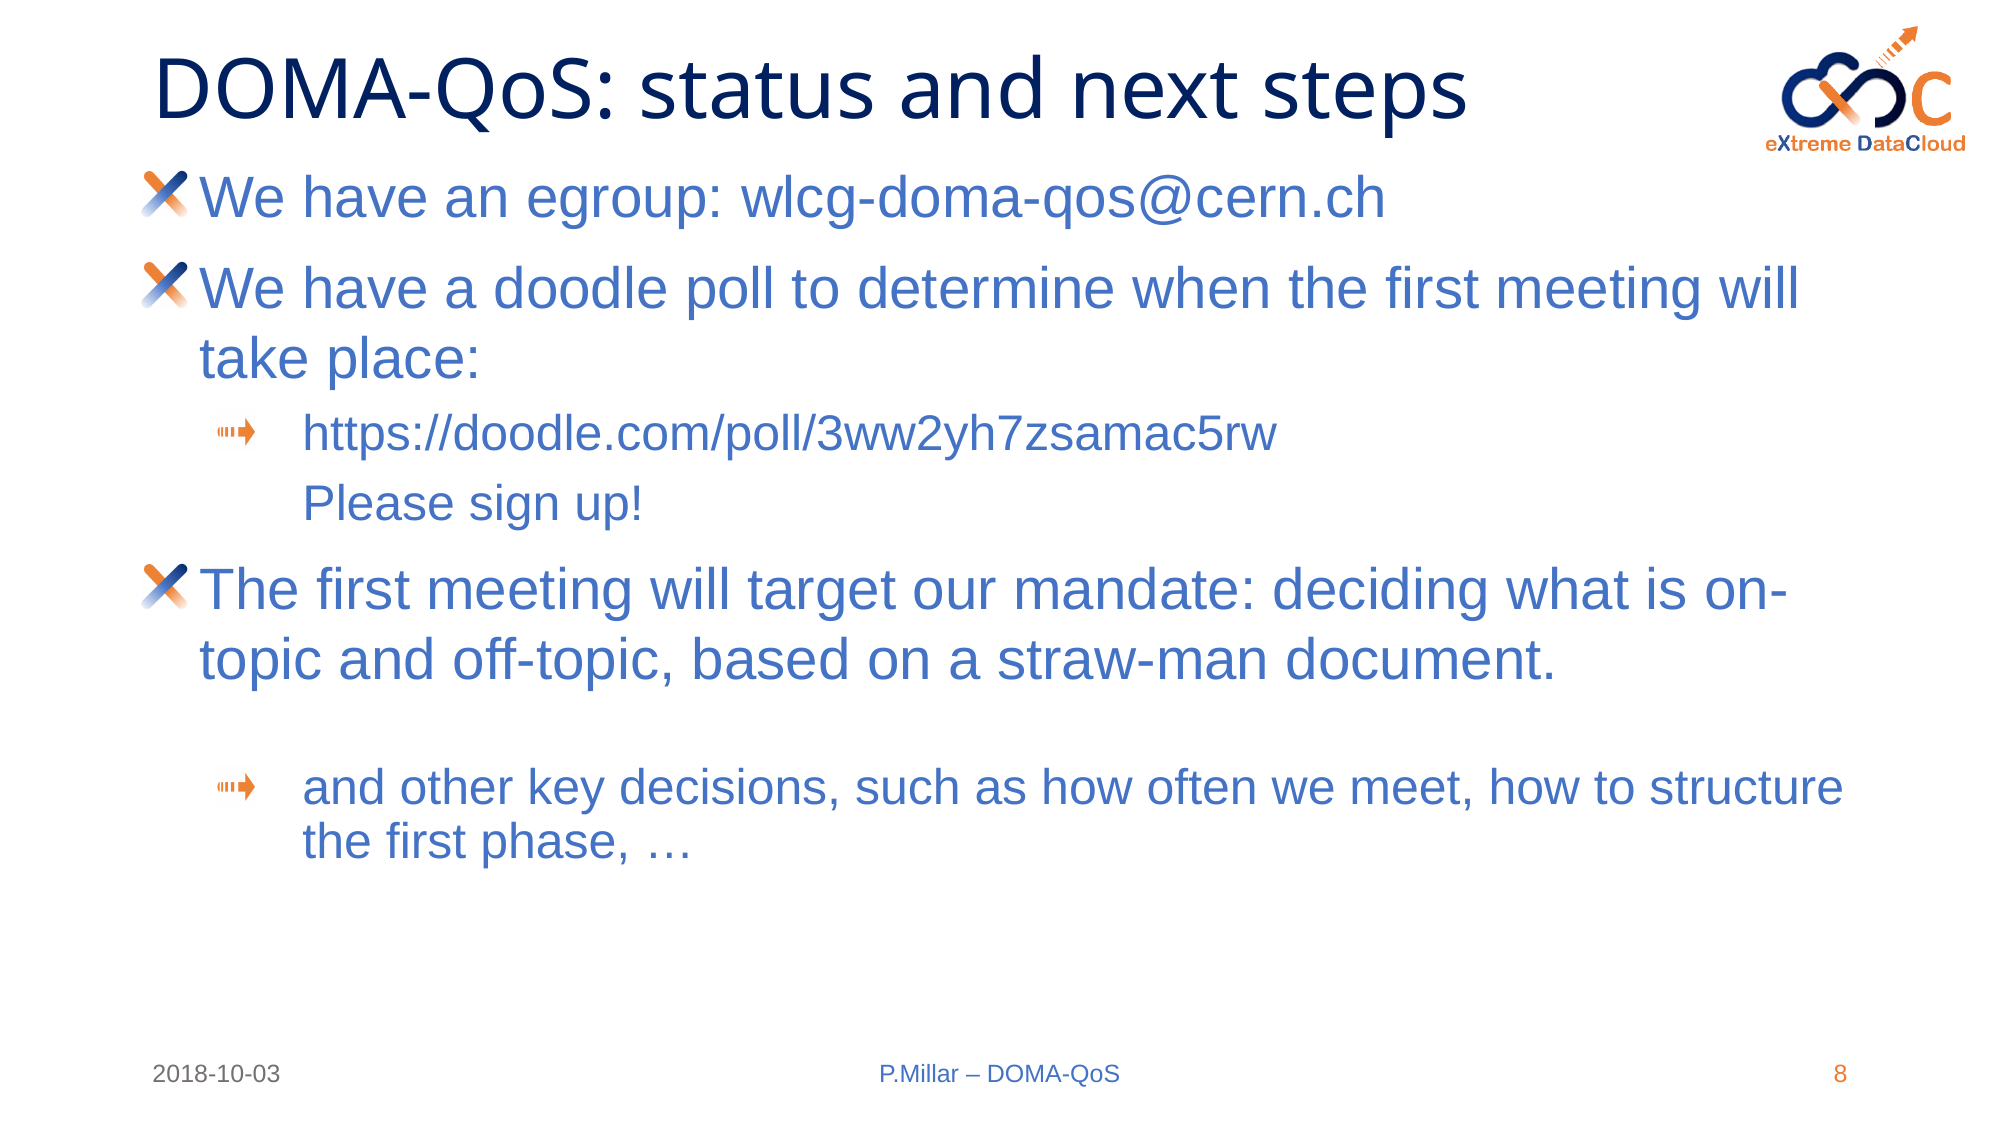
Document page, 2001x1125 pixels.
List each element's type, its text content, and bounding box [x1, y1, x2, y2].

title DOMA-QoS: status and next steps [137, 18, 1777, 151]
slide_number <number> [1412, 1042, 1863, 1103]
list We have an egroup: wlcg-doma-qos@cern.ch We have a doodle poll to determine when the first meeting will take place: https://doodle.com/poll/3ww2yh7zsamac5rw Please sign up! The first meeting will target our mandate: deciding what is on-topic and off-topic, based on a straw-man document. and other key decisions, such as how often we meet, how to structure the first phase, … [126, 151, 1905, 1017]
footer P.Millar – DOMA-QoS [662, 1042, 1338, 1103]
picture [1777, 18, 1985, 170]
slide_number 2018-10-03 [137, 1042, 588, 1103]
